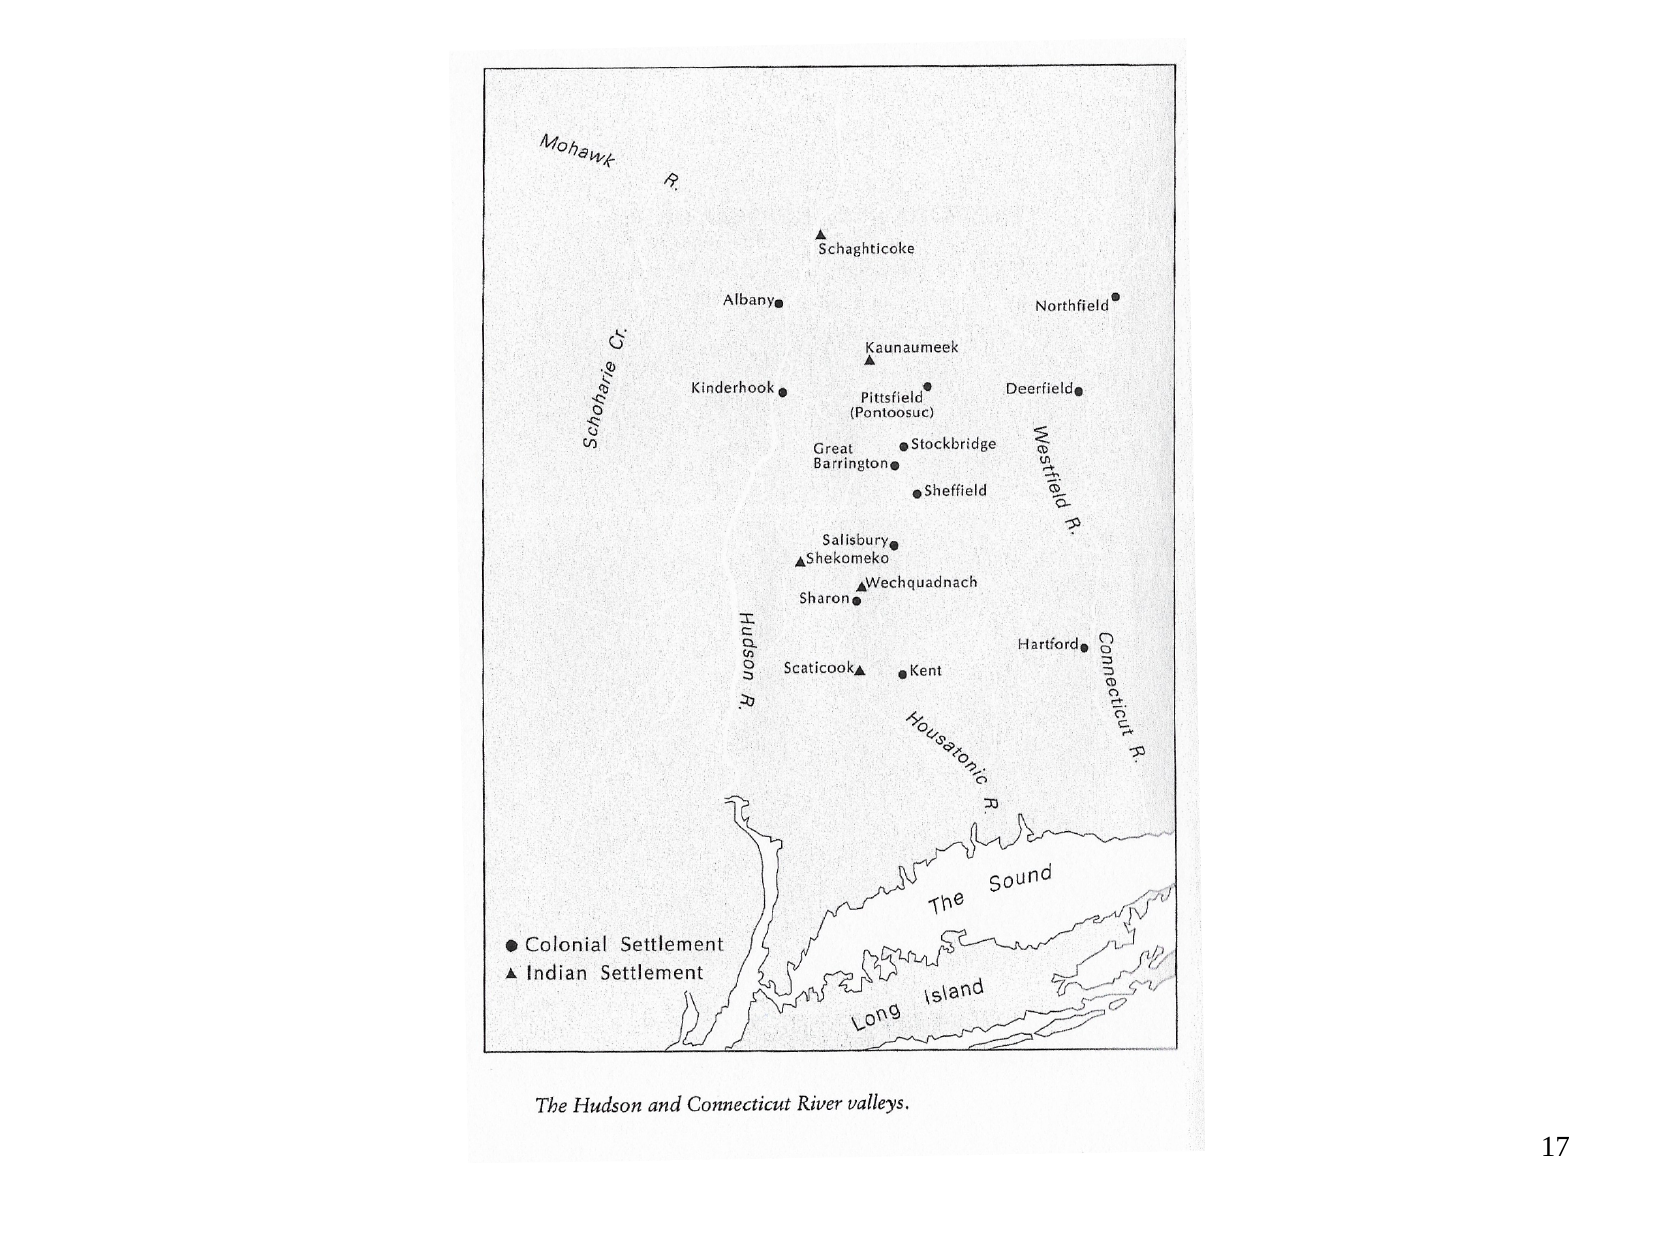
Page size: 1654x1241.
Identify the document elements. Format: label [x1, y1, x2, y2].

picture [448, 37, 1205, 1163]
